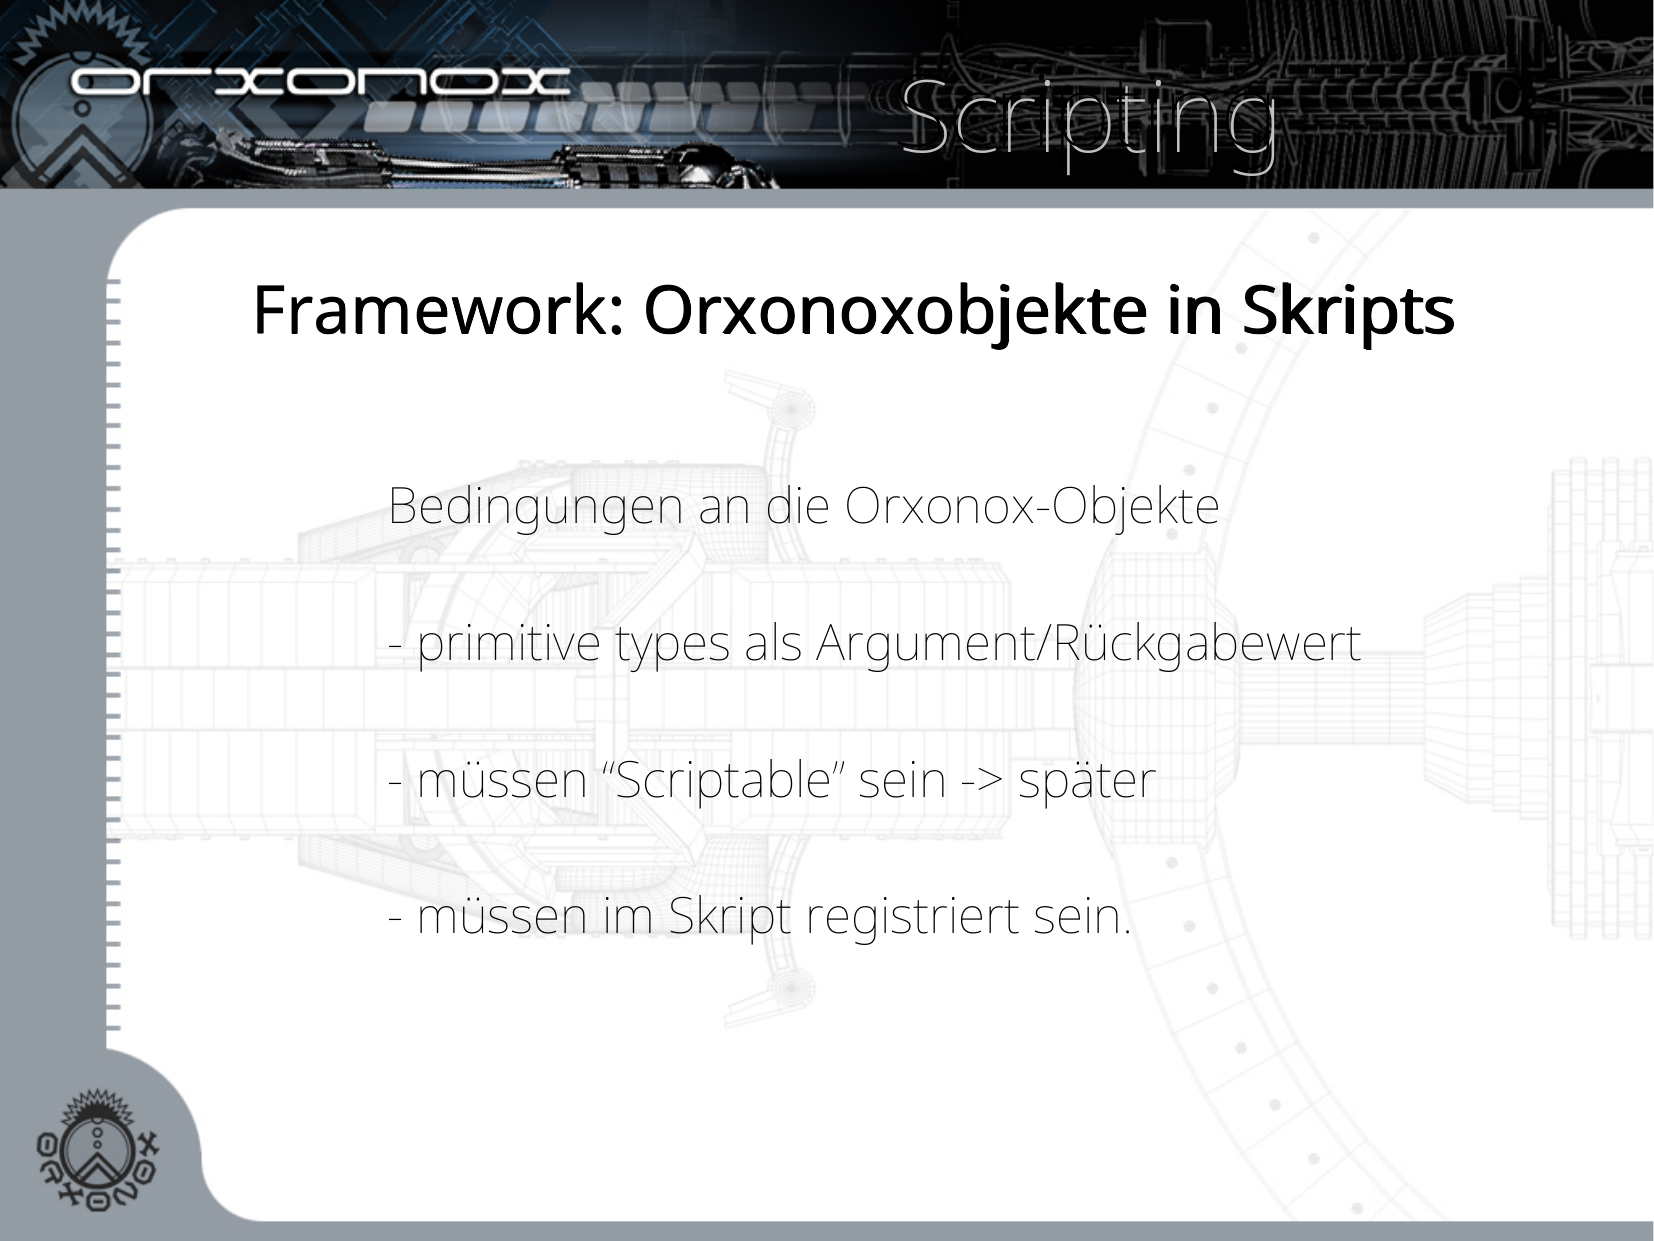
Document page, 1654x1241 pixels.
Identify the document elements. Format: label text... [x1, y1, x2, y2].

text_box Bedingungen an die Orxonox-Objekte - primitive types als Argument/Rückgabewert - müssen “Scriptable” sein -> später - müssen im Skript registriert sein. [337, 394, 1613, 876]
text_box Scripting [842, 32, 1349, 164]
picture [0, 0, 1654, 1241]
text_box Framework: Orxonoxobjekte in Skripts [187, 262, 1538, 341]
